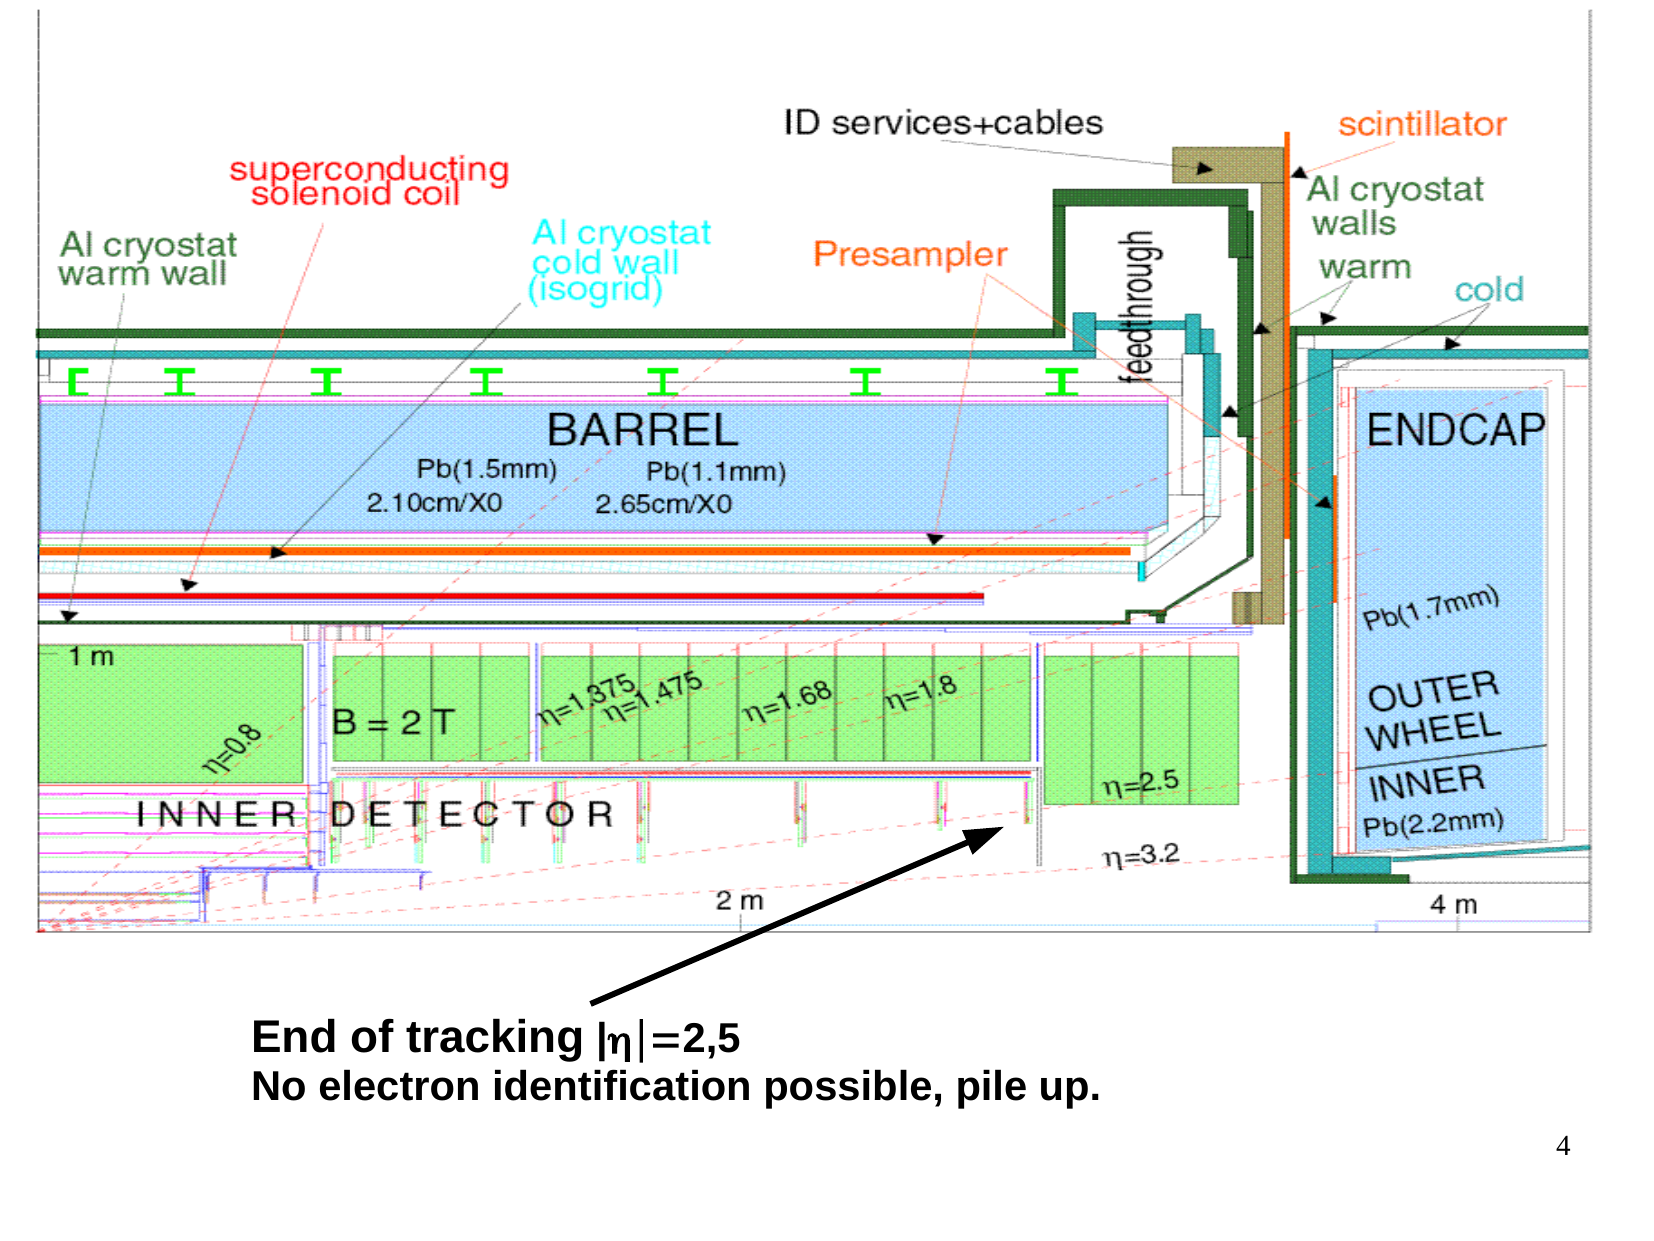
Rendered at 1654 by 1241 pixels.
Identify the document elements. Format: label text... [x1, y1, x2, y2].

picture [29, 0, 1625, 945]
text_box End of tracking |h|=2,5 No electron identification possible, pile up. [236, 1003, 1241, 1119]
